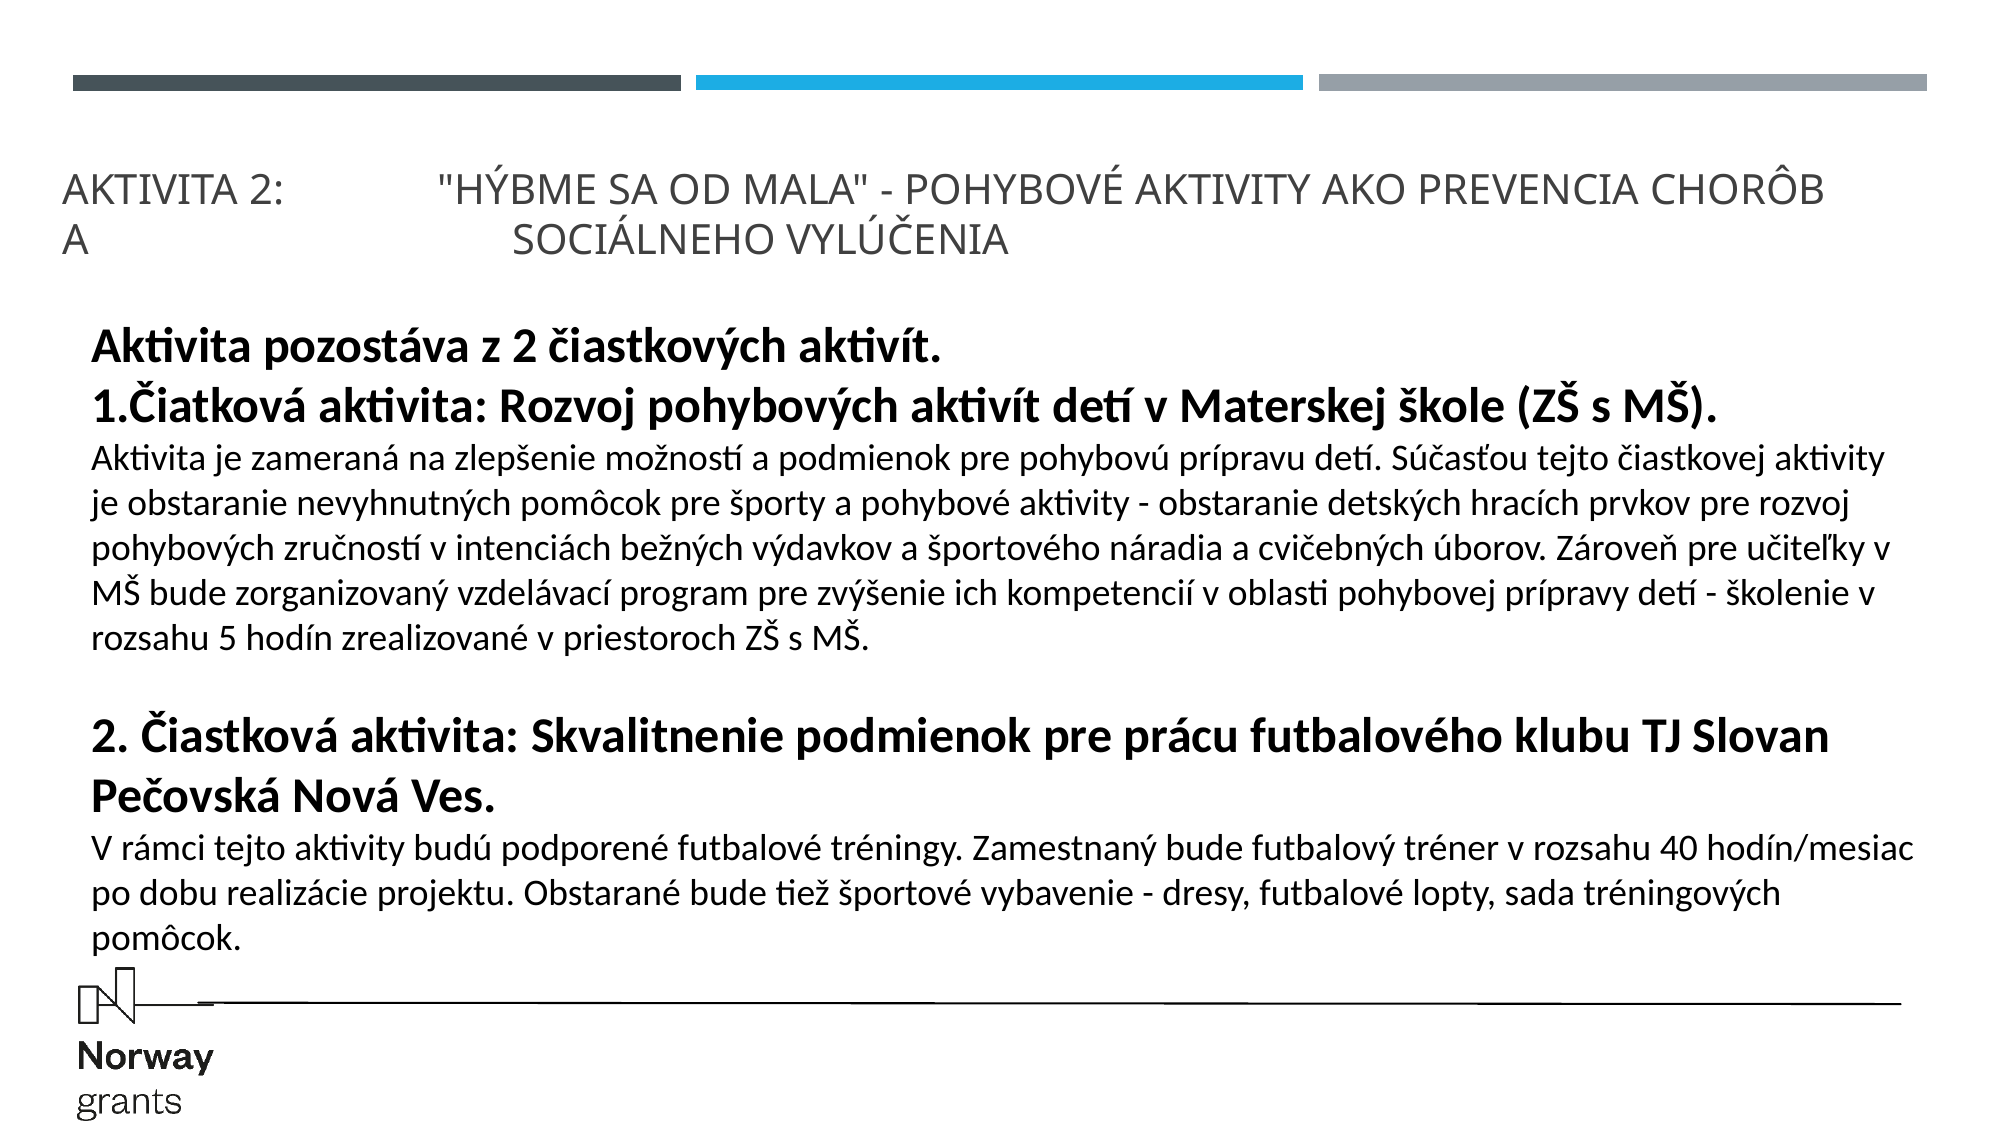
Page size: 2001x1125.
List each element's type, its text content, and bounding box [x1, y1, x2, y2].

title Aktivita 2: "Hýbme sa od mala" - pohybové aktivity ako prevencia chorôb a sociálneho vylúčenia [47, 125, 1857, 271]
text_box Aktivita pozostáva z 2 čiastkových aktivít. Čiatková aktivita: Rozvoj pohybových aktivít detí v Materskej škole (ZŠ s MŠ). Aktivita je zameraná na zlepšenie možností a podmienok pre pohybovú prípravu detí. Súčasťou tejto čiastkovej aktivity je obstaranie nevyhnutných pomôcok pre športy a pohybové aktivity - obstaranie detských hracích prvkov pre rozvoj pohybových zručností v intenciách bežných výdavkov a športového náradia a cvičebných úborov. Zároveň pre učiteľky v MŠ bude zorganizovaný vzdelávací program pre zvýšenie ich kompetencií v oblasti pohybovej prípravy detí - školenie v rozsahu 5 hodín zrealizované v priestoroch ZŠ s MŠ. 2. Čiastková aktivita: Skvalitnenie podmienok pre prácu futbalového klubu TJ Slovan Pečovská Nová Ves. V rámci tejto aktivity budú podporené futbalové tréningy. Zamestnaný bude futbalový tréner v rozsahu 40 hodín/mesiac po dobu realizácie projektu. Obstarané bude tiež športové vybavenie - dresy, futbalové lopty, sada tréningových pomôcok. [76, 305, 1934, 972]
picture [76, 972, 214, 1121]
